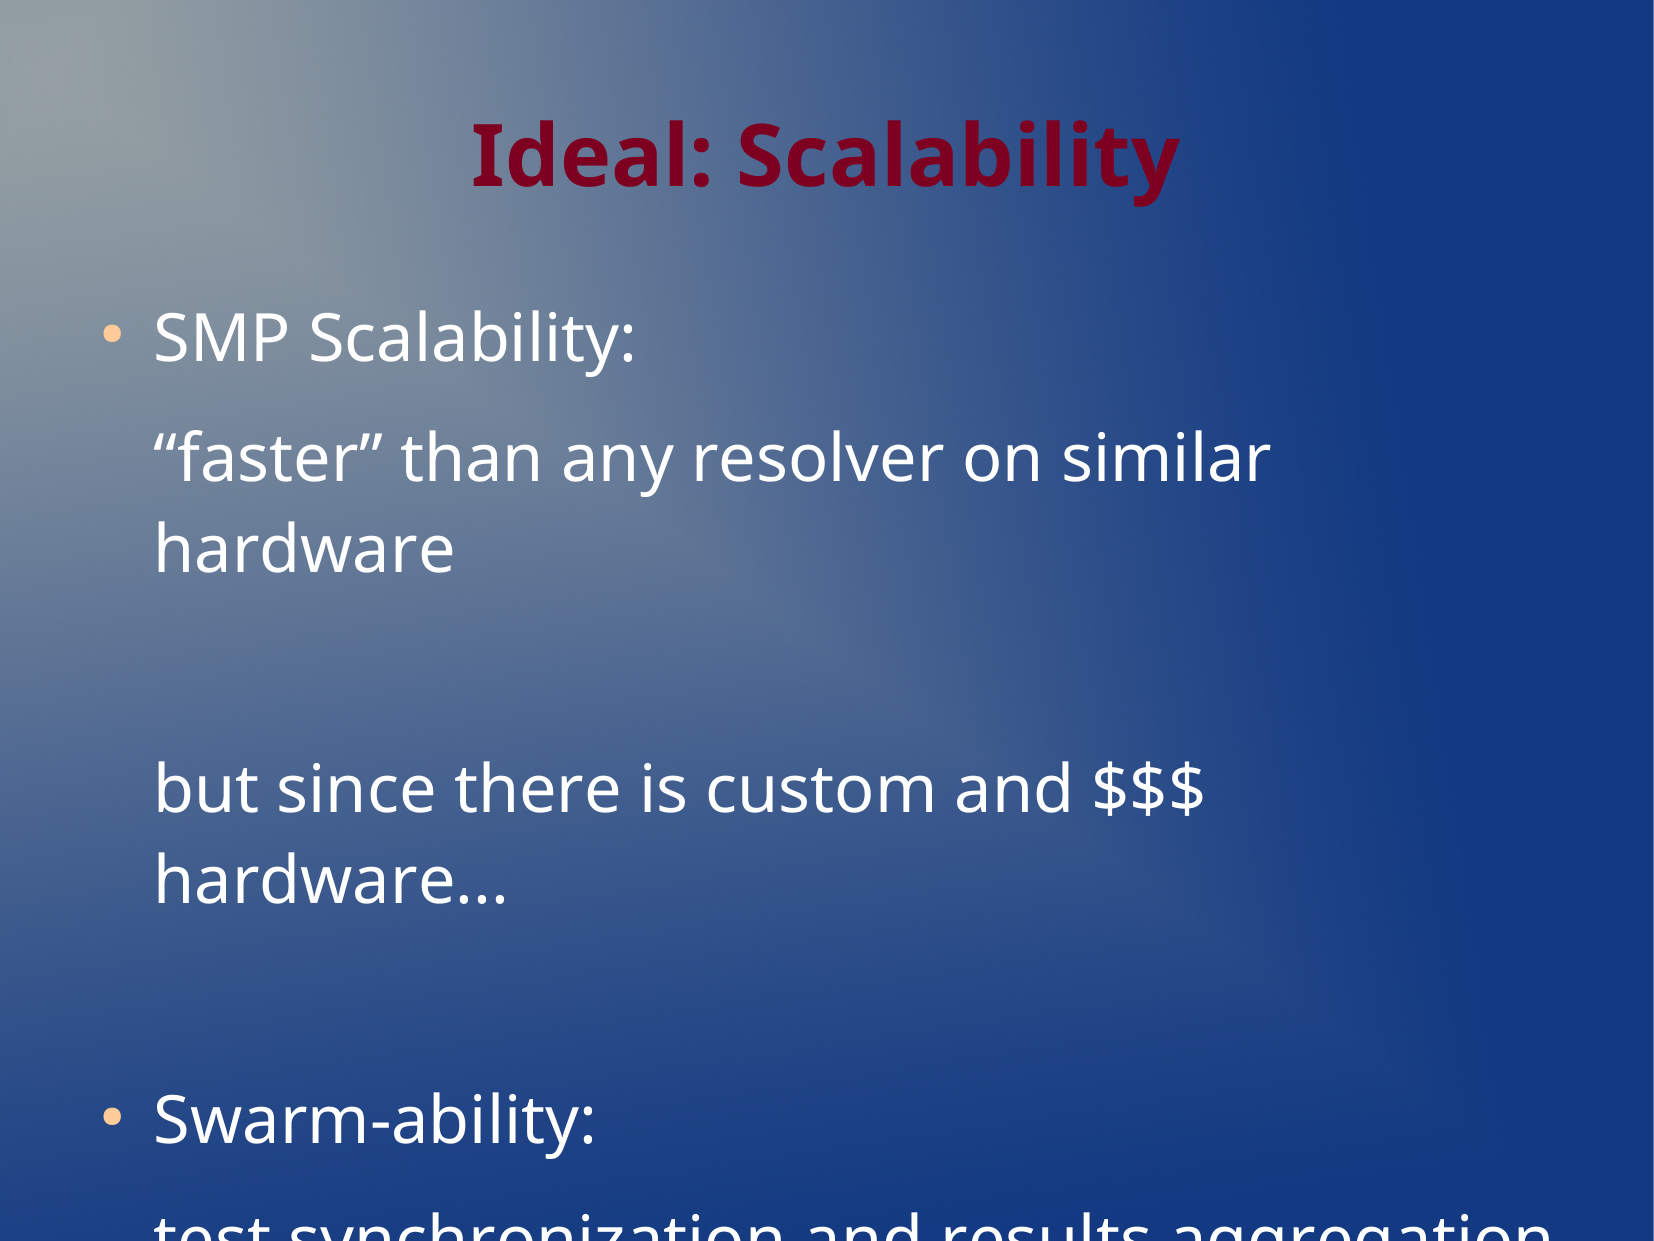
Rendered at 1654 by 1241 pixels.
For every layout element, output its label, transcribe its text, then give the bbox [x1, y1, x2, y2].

list SMP Scalability: “faster” than any resolver on similar hardware but since there is custom and $$$ hardware... Swarm-ability: test synchronization and results aggregation across off-the-shelf and/or cheaper drones [82, 290, 1571, 1241]
title Ideal: Scalability [82, 49, 1571, 257]
picture [0, 0, 1654, 1241]
